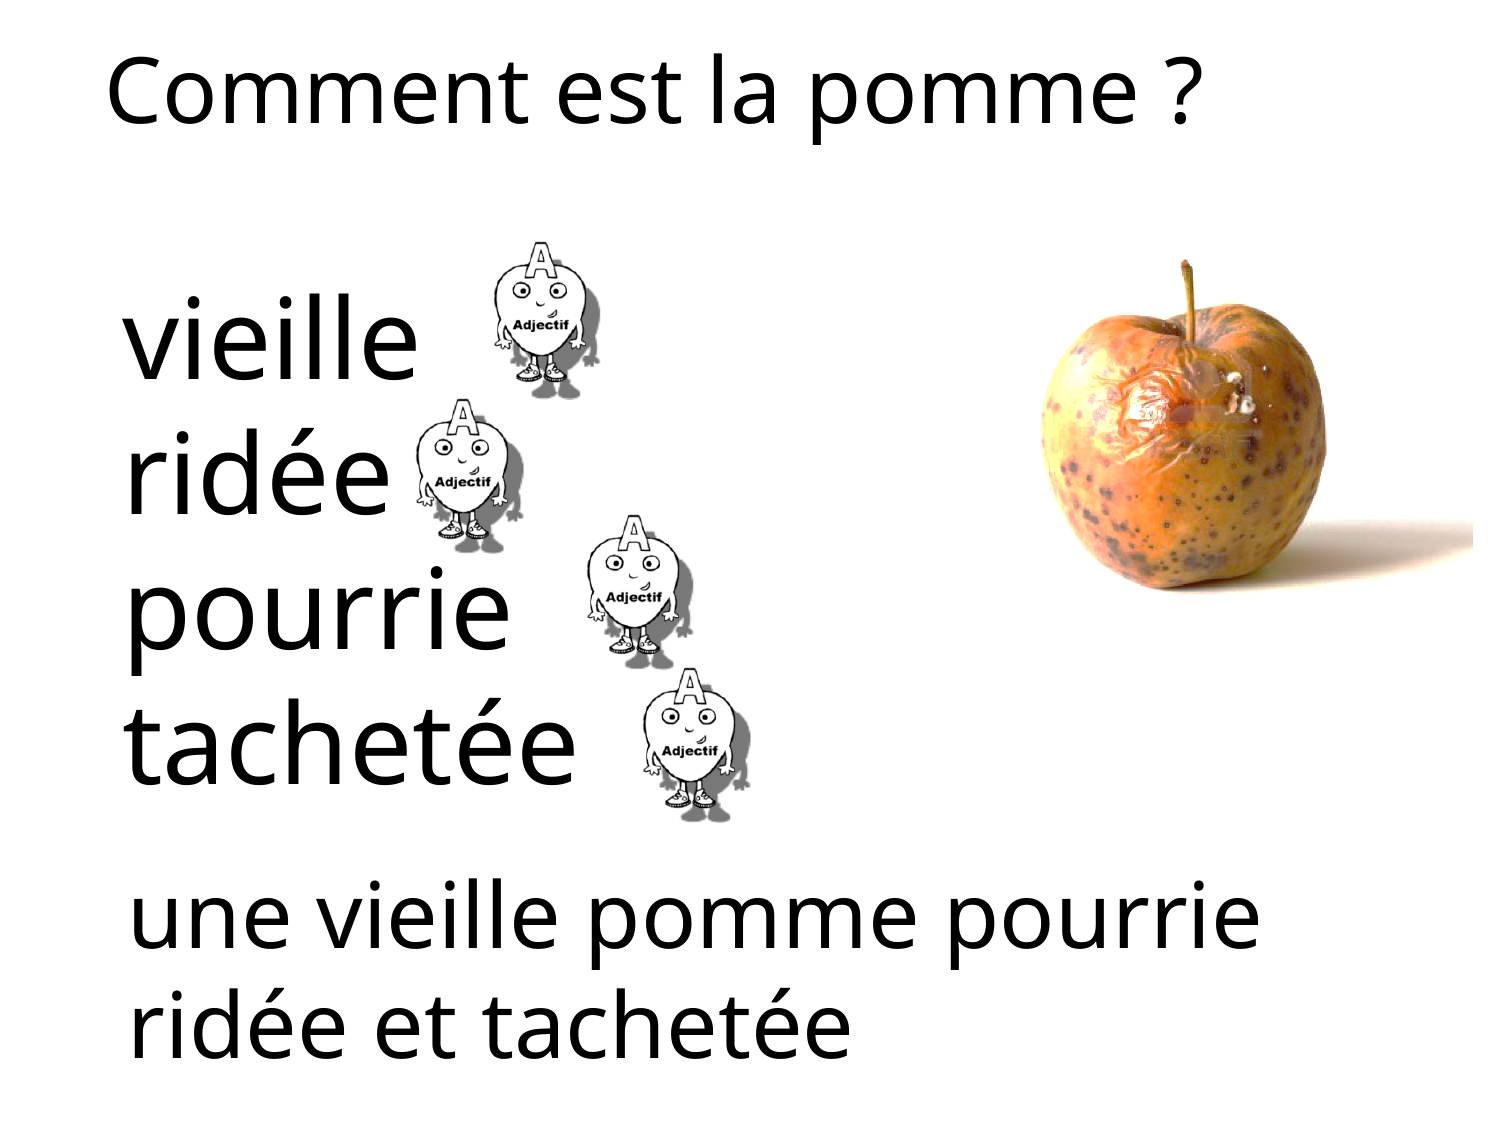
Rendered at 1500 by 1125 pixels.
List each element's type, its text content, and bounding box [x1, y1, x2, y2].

text_box vieille ridée pourrie tachetée [107, 259, 683, 815]
text_box une vieille pomme pourrie ridée et tachetée [113, 850, 1280, 1085]
picture [577, 513, 688, 656]
text_box Comment est la pomme ? [90, 24, 1220, 149]
picture [939, 200, 1473, 600]
picture [633, 666, 744, 809]
picture [484, 240, 595, 383]
picture [406, 397, 517, 540]
